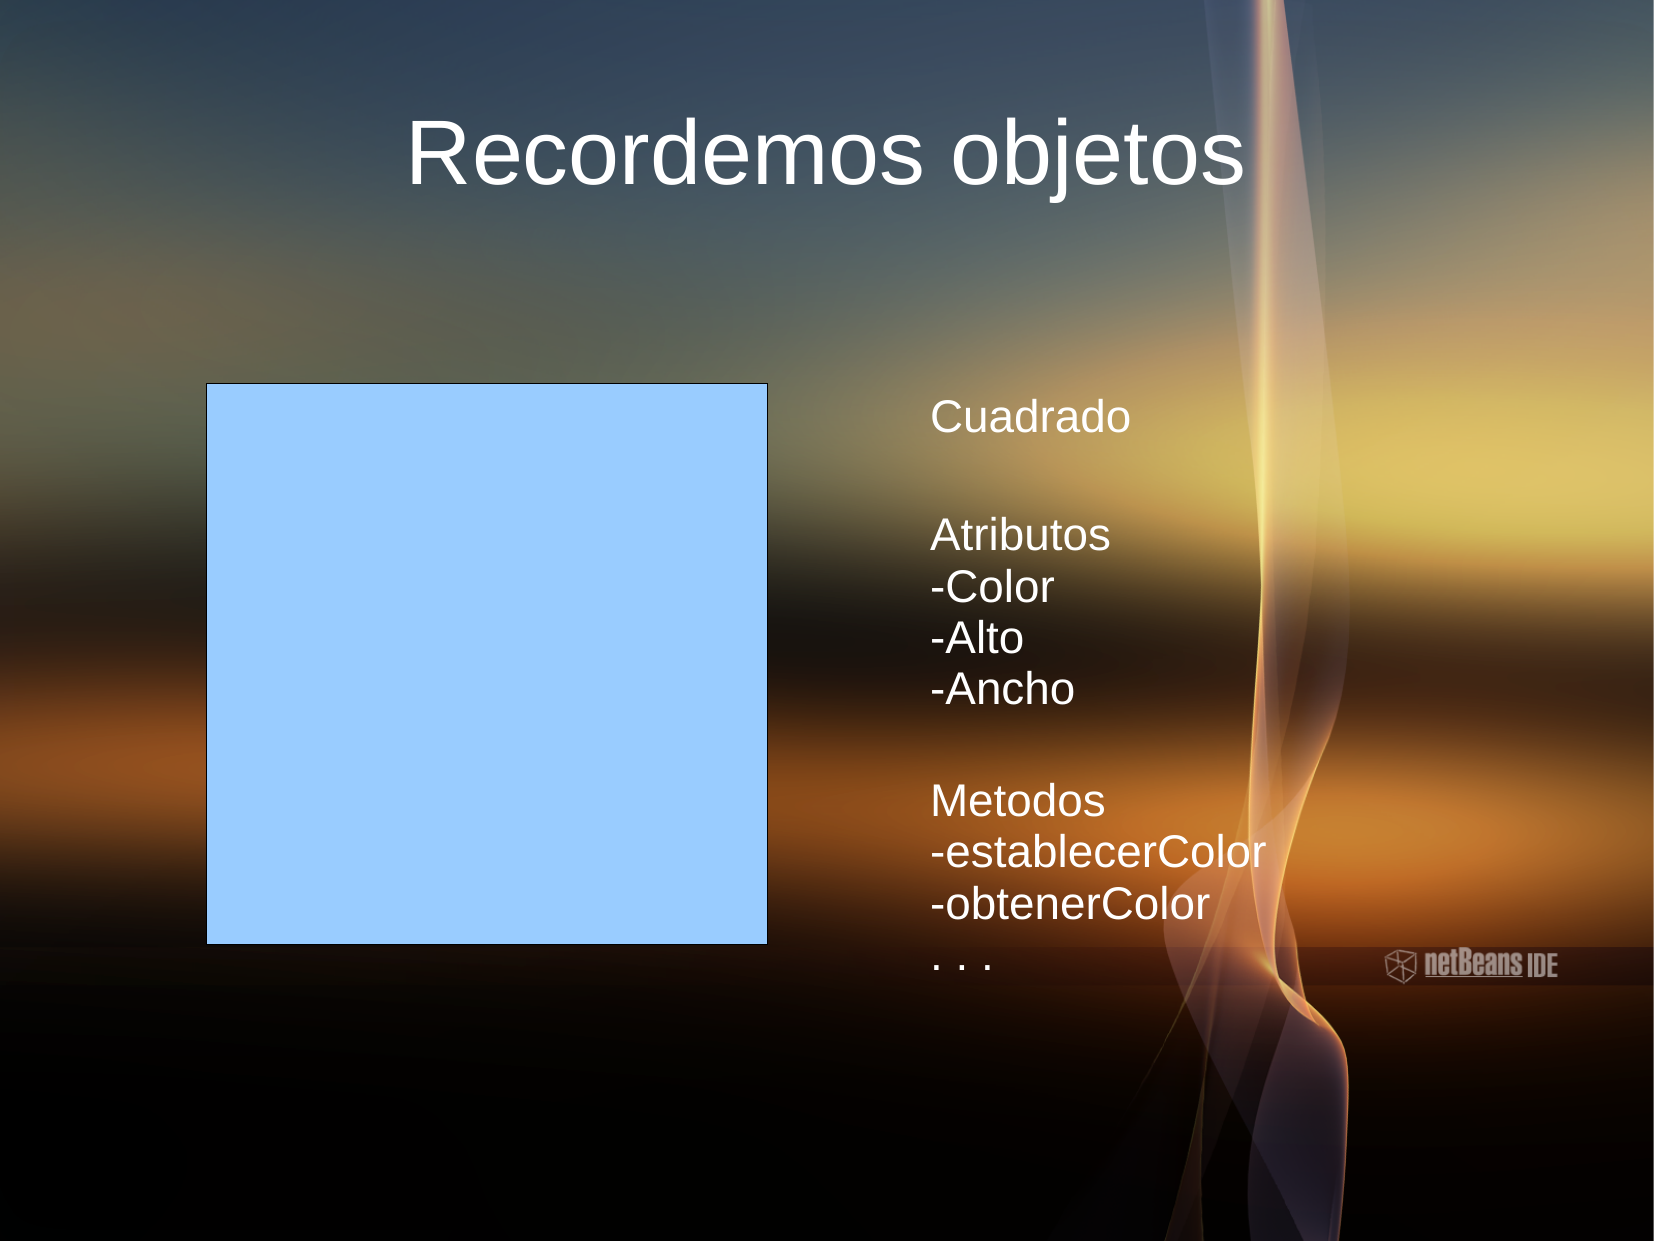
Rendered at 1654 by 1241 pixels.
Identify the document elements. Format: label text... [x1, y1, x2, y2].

text_box [206, 383, 768, 945]
text_box Cuadrado [915, 383, 1359, 450]
picture [0, 0, 1654, 1241]
text_box Metodos -establecerColor -obtenerColor . . . [915, 767, 1506, 1039]
title Recordemos objetos [82, 49, 1571, 257]
text_box Atributos -Color -Alto -Ancho [915, 501, 1506, 722]
